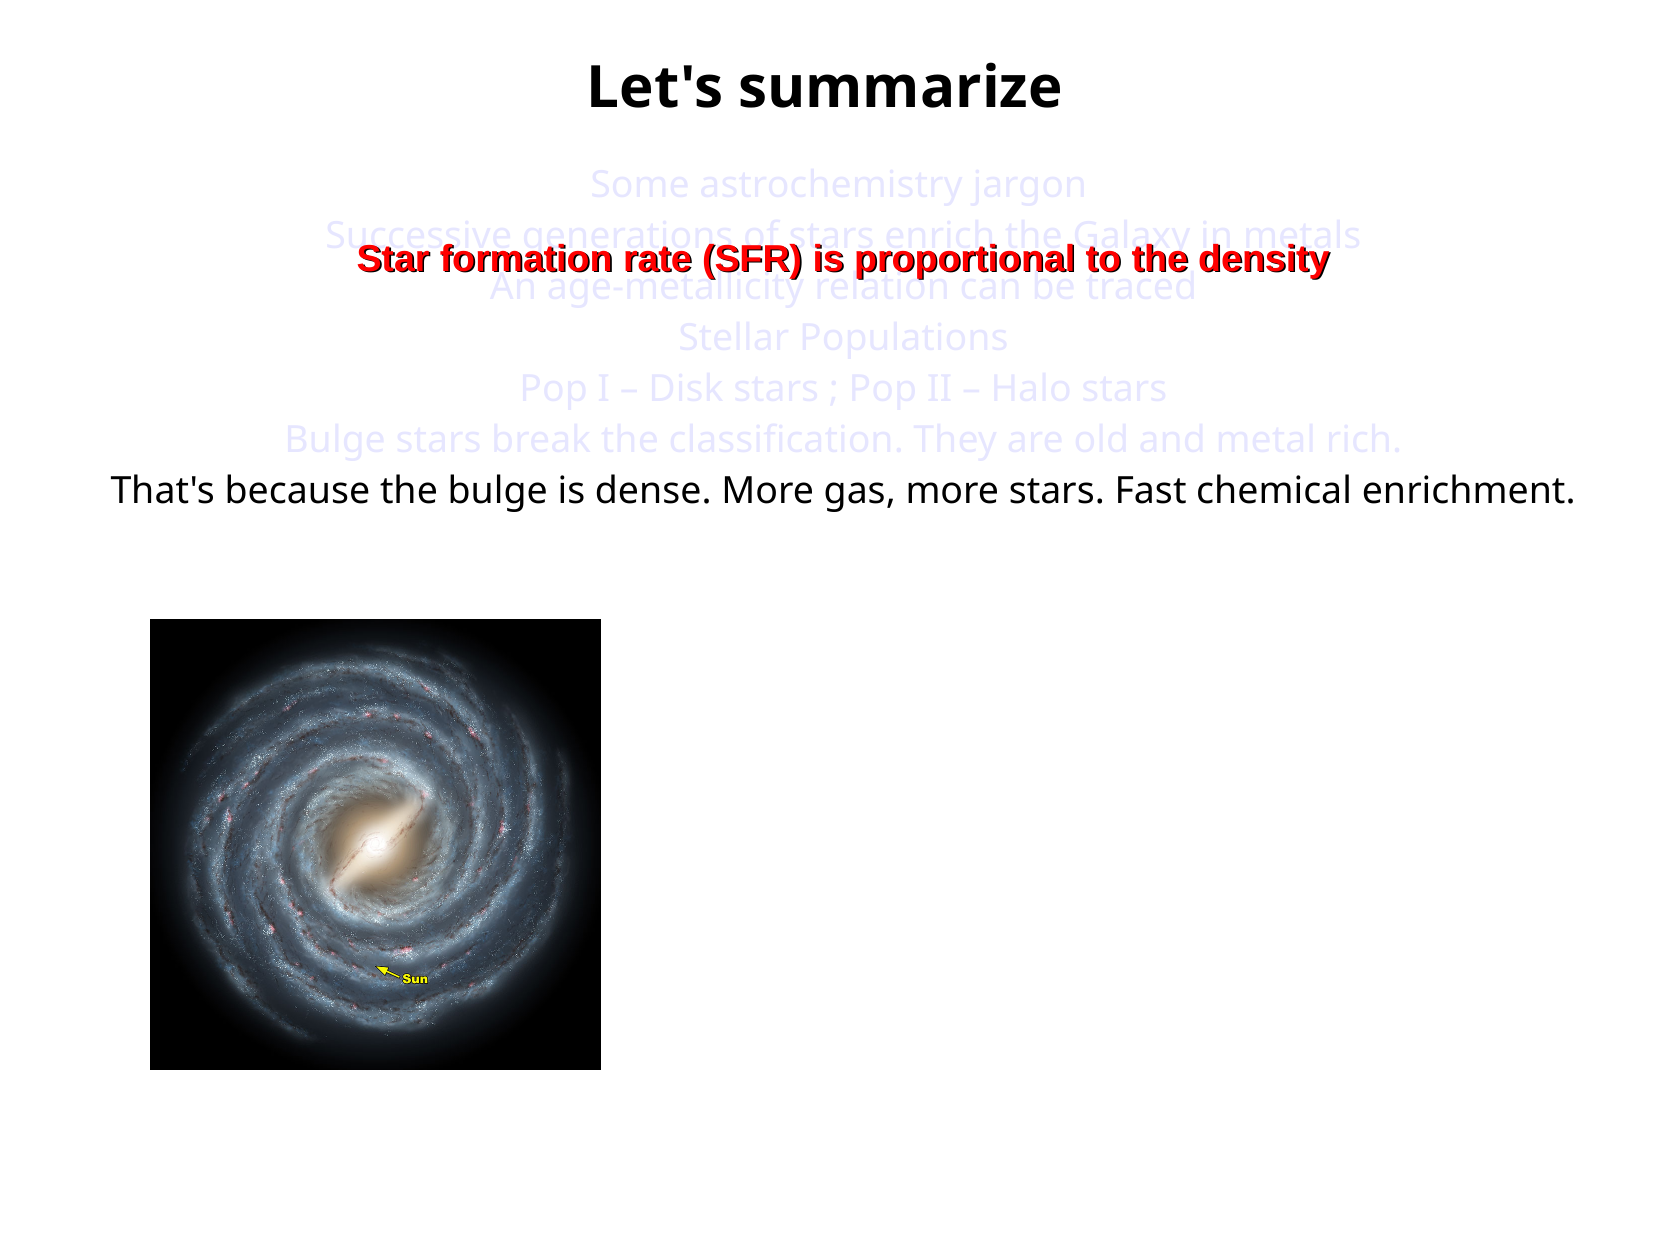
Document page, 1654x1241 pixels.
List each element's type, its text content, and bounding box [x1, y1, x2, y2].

text_box Some astrochemistry jargon Successive generations of stars enrich the Galaxy in metals An age-metallicity relation can be traced Stellar Populations Pop I – Disk stars ; Pop II – Halo stars Bulge stars break the classification. They are old and metal rich. That's because the bulge is dense. More gas, more stars. Fast chemical enrichment. [75, 150, 1613, 583]
picture [150, 619, 601, 1070]
text_box Let's summarize [262, 37, 1388, 134]
text_box Star formation rate (SFR) is proportional to the density [150, 187, 1538, 627]
